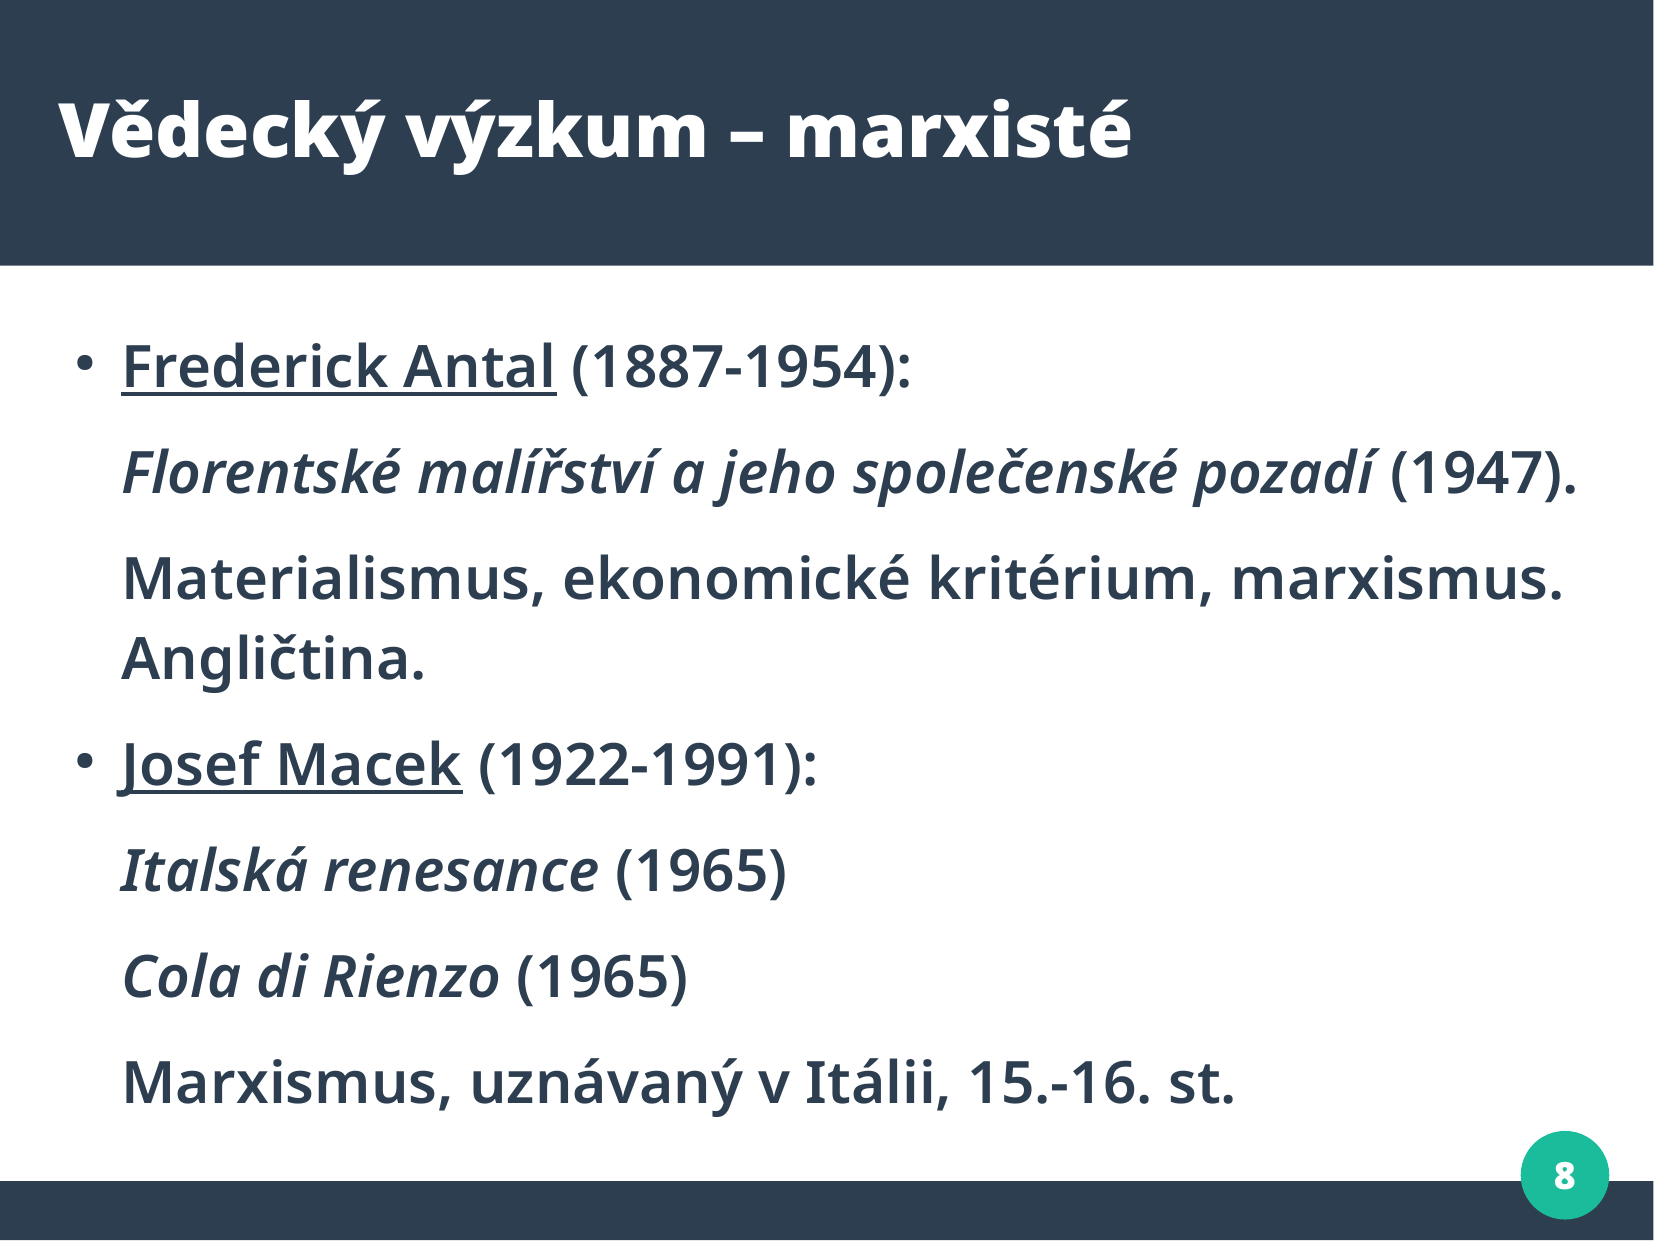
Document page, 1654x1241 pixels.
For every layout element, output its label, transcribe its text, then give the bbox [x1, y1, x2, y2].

list Frederick Antal (1887-1954): Florentské malířství a jeho společenské pozadí (1947). Materialismus, ekonomické kritérium, marxismus. Angličtina. Josef Macek (1922-1991): Italská renesance (1965) Cola di Rienzo (1965) Marxismus, uznávaný v Itálii, 15.-16. st. [59, 324, 1595, 1152]
title Vědecký výzkum – marxisté [59, 49, 1595, 207]
